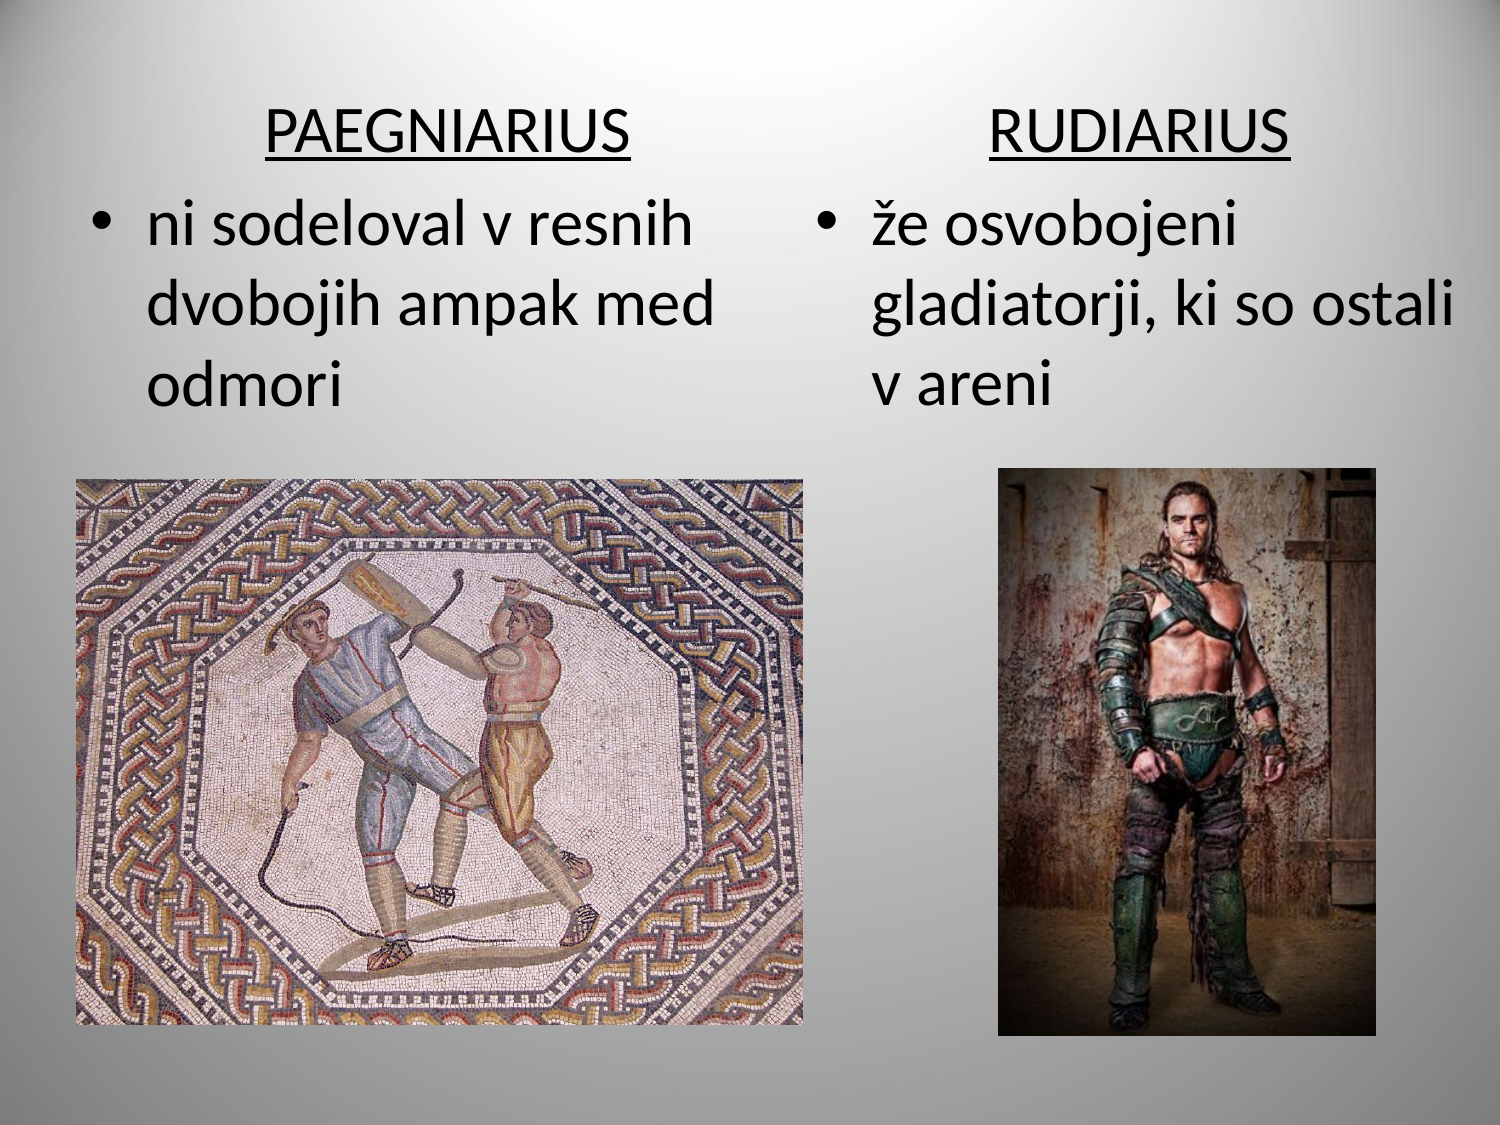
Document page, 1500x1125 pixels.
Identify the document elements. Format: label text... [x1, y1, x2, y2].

list PAEGNIARIUS ni sodeloval v resnih dvobojih ampak med odmori [75, 78, 800, 1005]
picture [0, 0, 1500, 1125]
text_box RUDIARIUS že osvobojeni gladiatorji, ki so ostali v areni [800, 78, 1480, 943]
